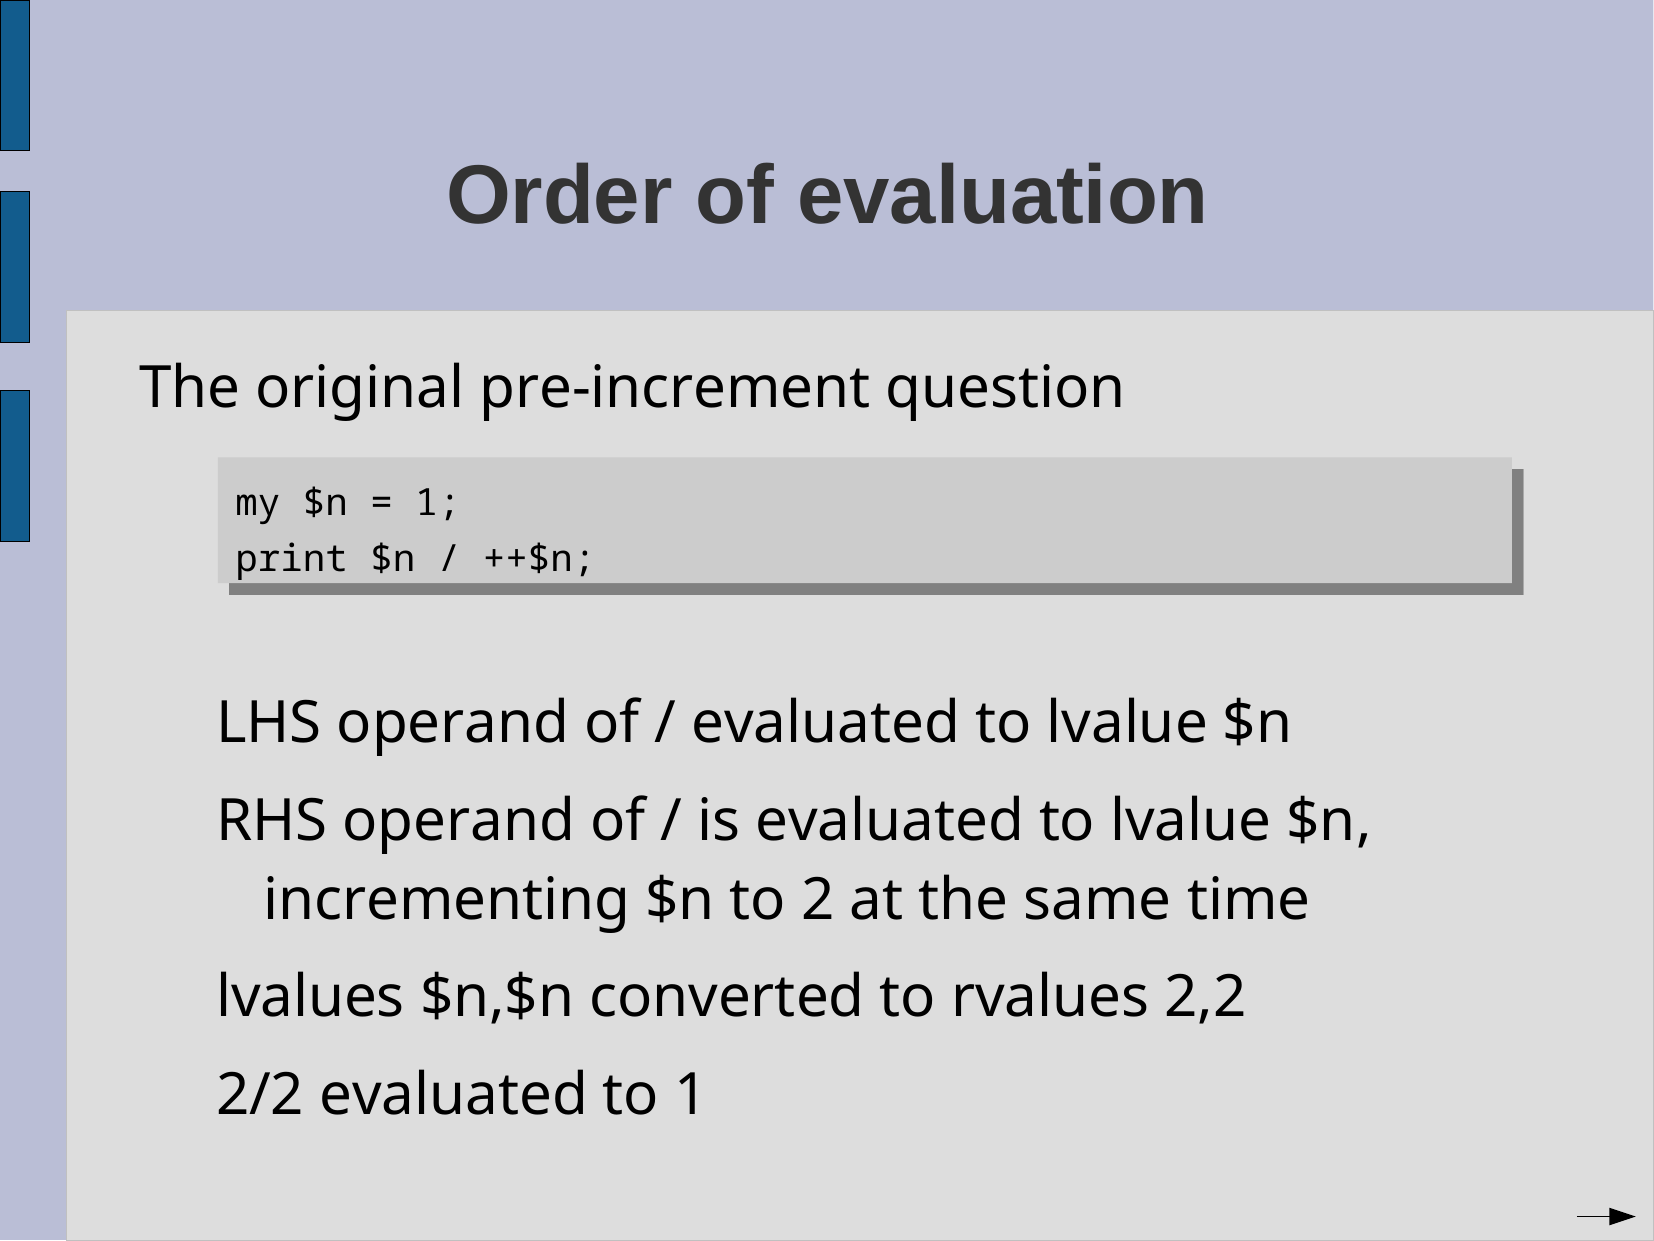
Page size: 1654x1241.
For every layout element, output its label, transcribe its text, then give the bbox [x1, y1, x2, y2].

text_box my $n = 1; print $n / ++$n; [217, 457, 1512, 557]
list The original pre-increment question LHS operand of / evaluated to lvalue $n RHS operand of / is evaluated to lvalue $n, incrementing $n to 2 at the same time lvalues $n,$n converted to rvalues 2,2 2/2 evaluated to 1 [121, 344, 1534, 1127]
title Order of evaluation [121, 91, 1534, 299]
